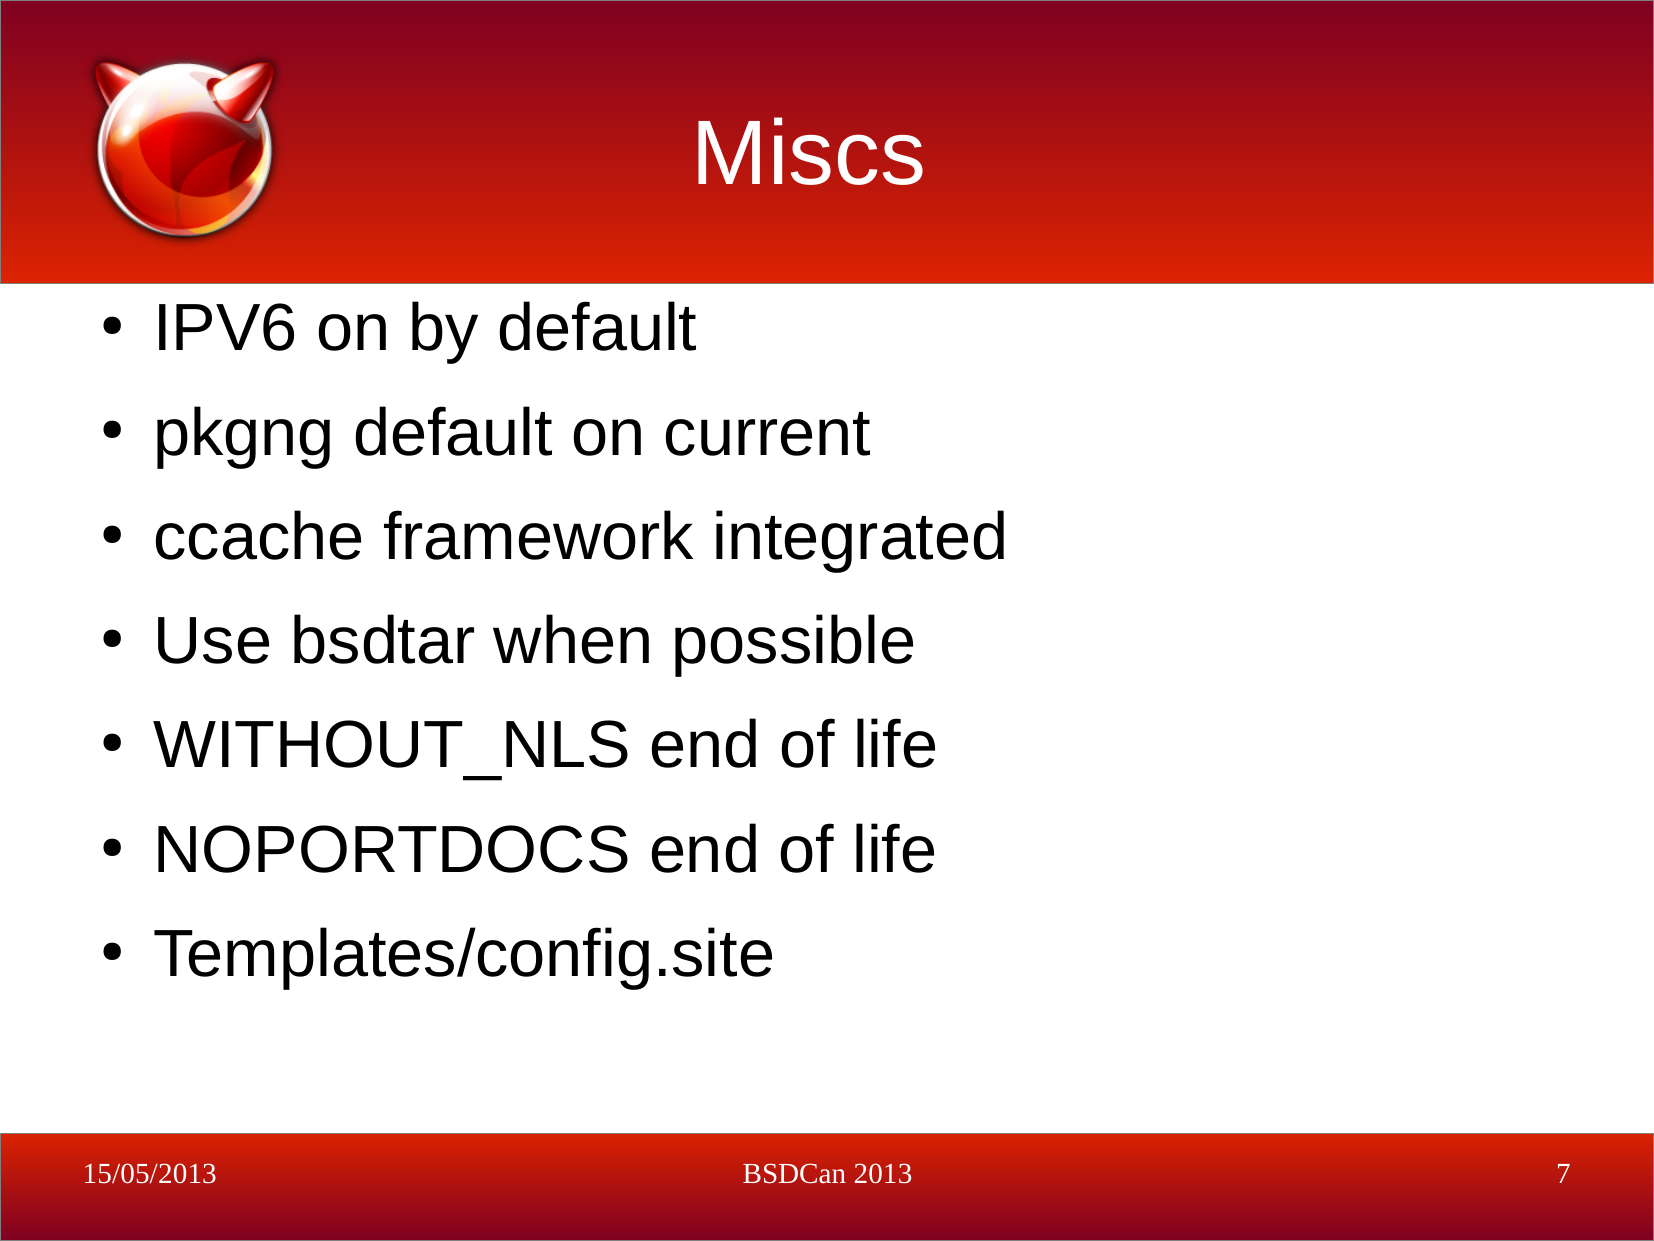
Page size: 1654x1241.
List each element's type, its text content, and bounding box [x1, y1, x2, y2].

list IPV6 on by default pkgng default on current ccache framework integrated Use bsdtar when possible WITHOUT_NLS end of life NOPORTDOCS end of life Templates/config.site [82, 290, 1538, 1010]
title Miscs [82, 49, 1536, 257]
